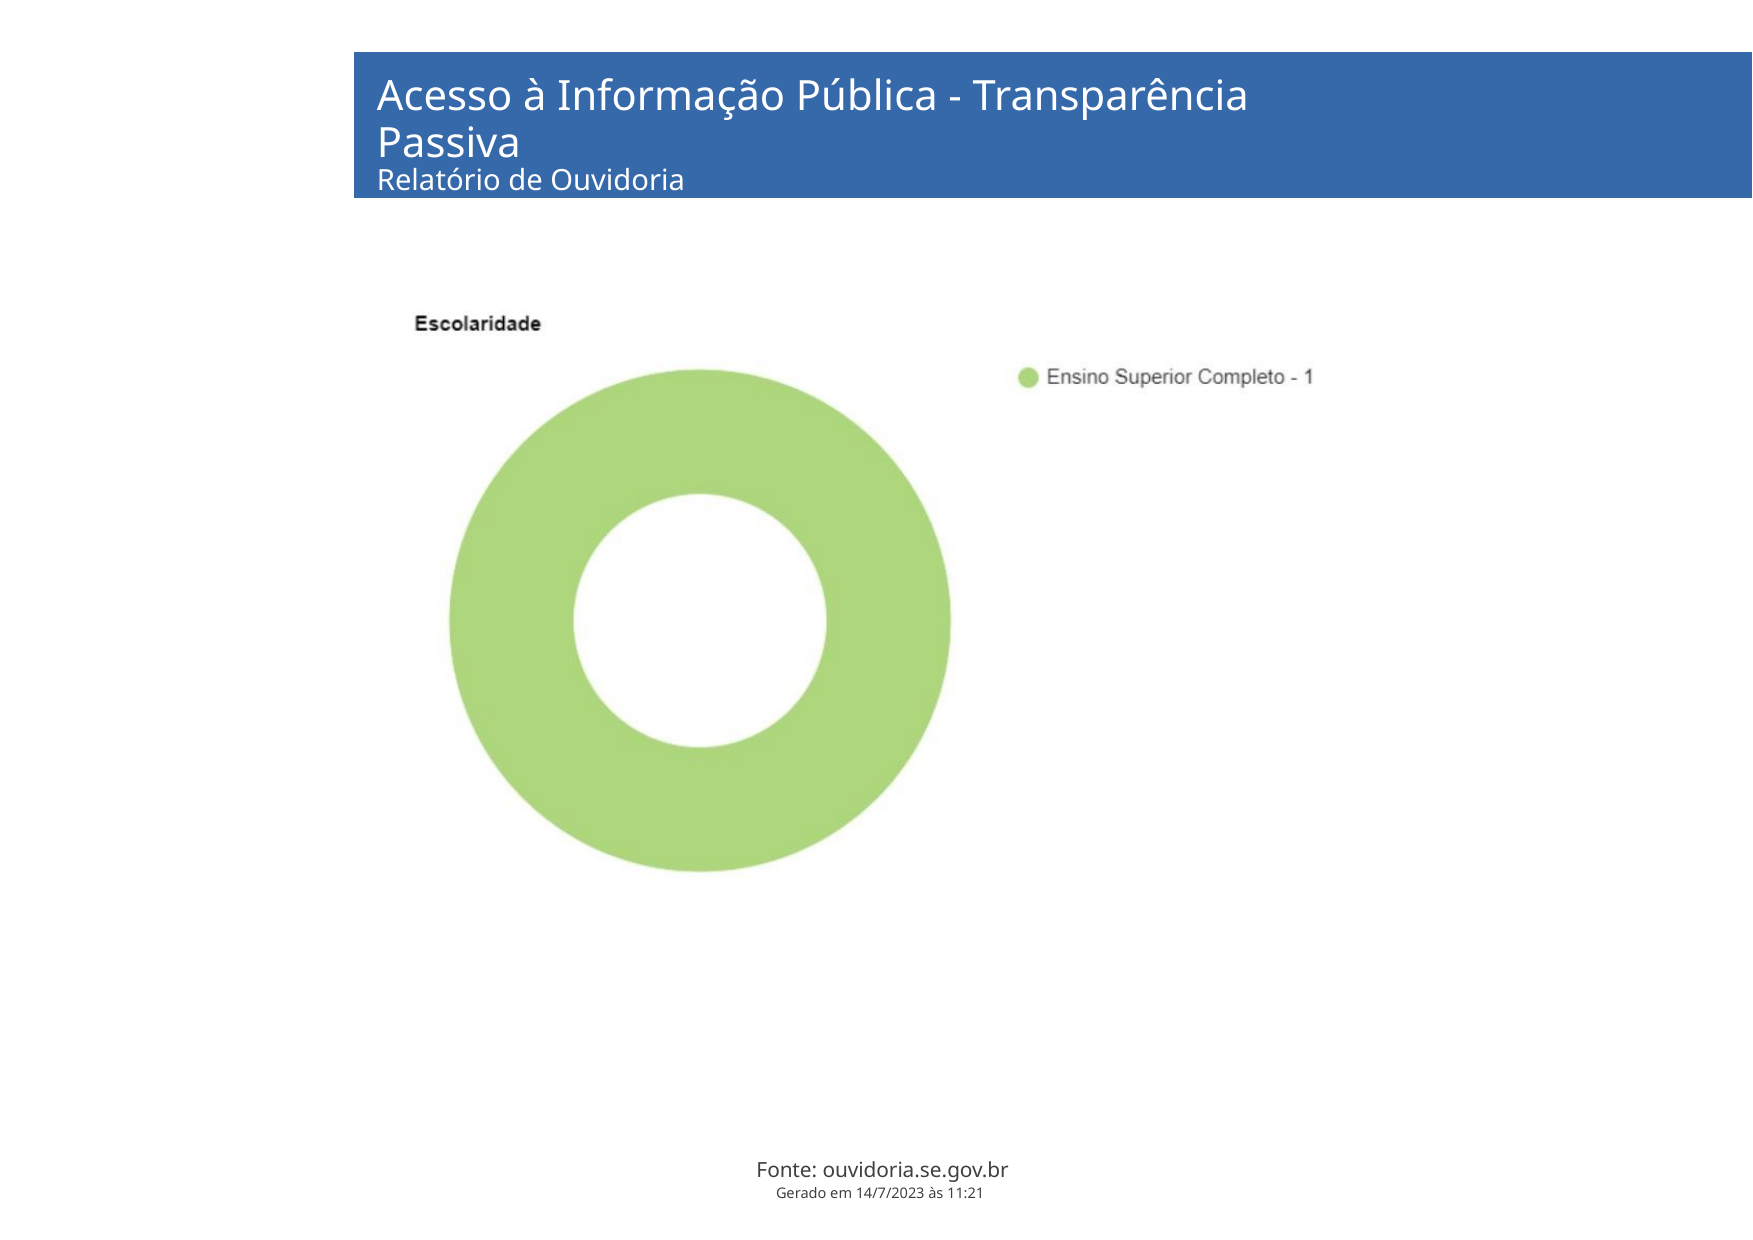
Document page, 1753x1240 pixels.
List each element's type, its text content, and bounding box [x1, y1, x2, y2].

text_box Acesso à Informação Pública - Transparência Passiva Relatório de Ouvidoria SETUR - Março a Março de 2023 [376, 72, 1403, 228]
text_box [155, 211, 1599, 1028]
text_box [354, 52, 1752, 198]
text_box Fonte: ouvidoria.se.gov.br Gerado em 14/7/2023 às 11:21 [756, 1158, 1023, 1202]
